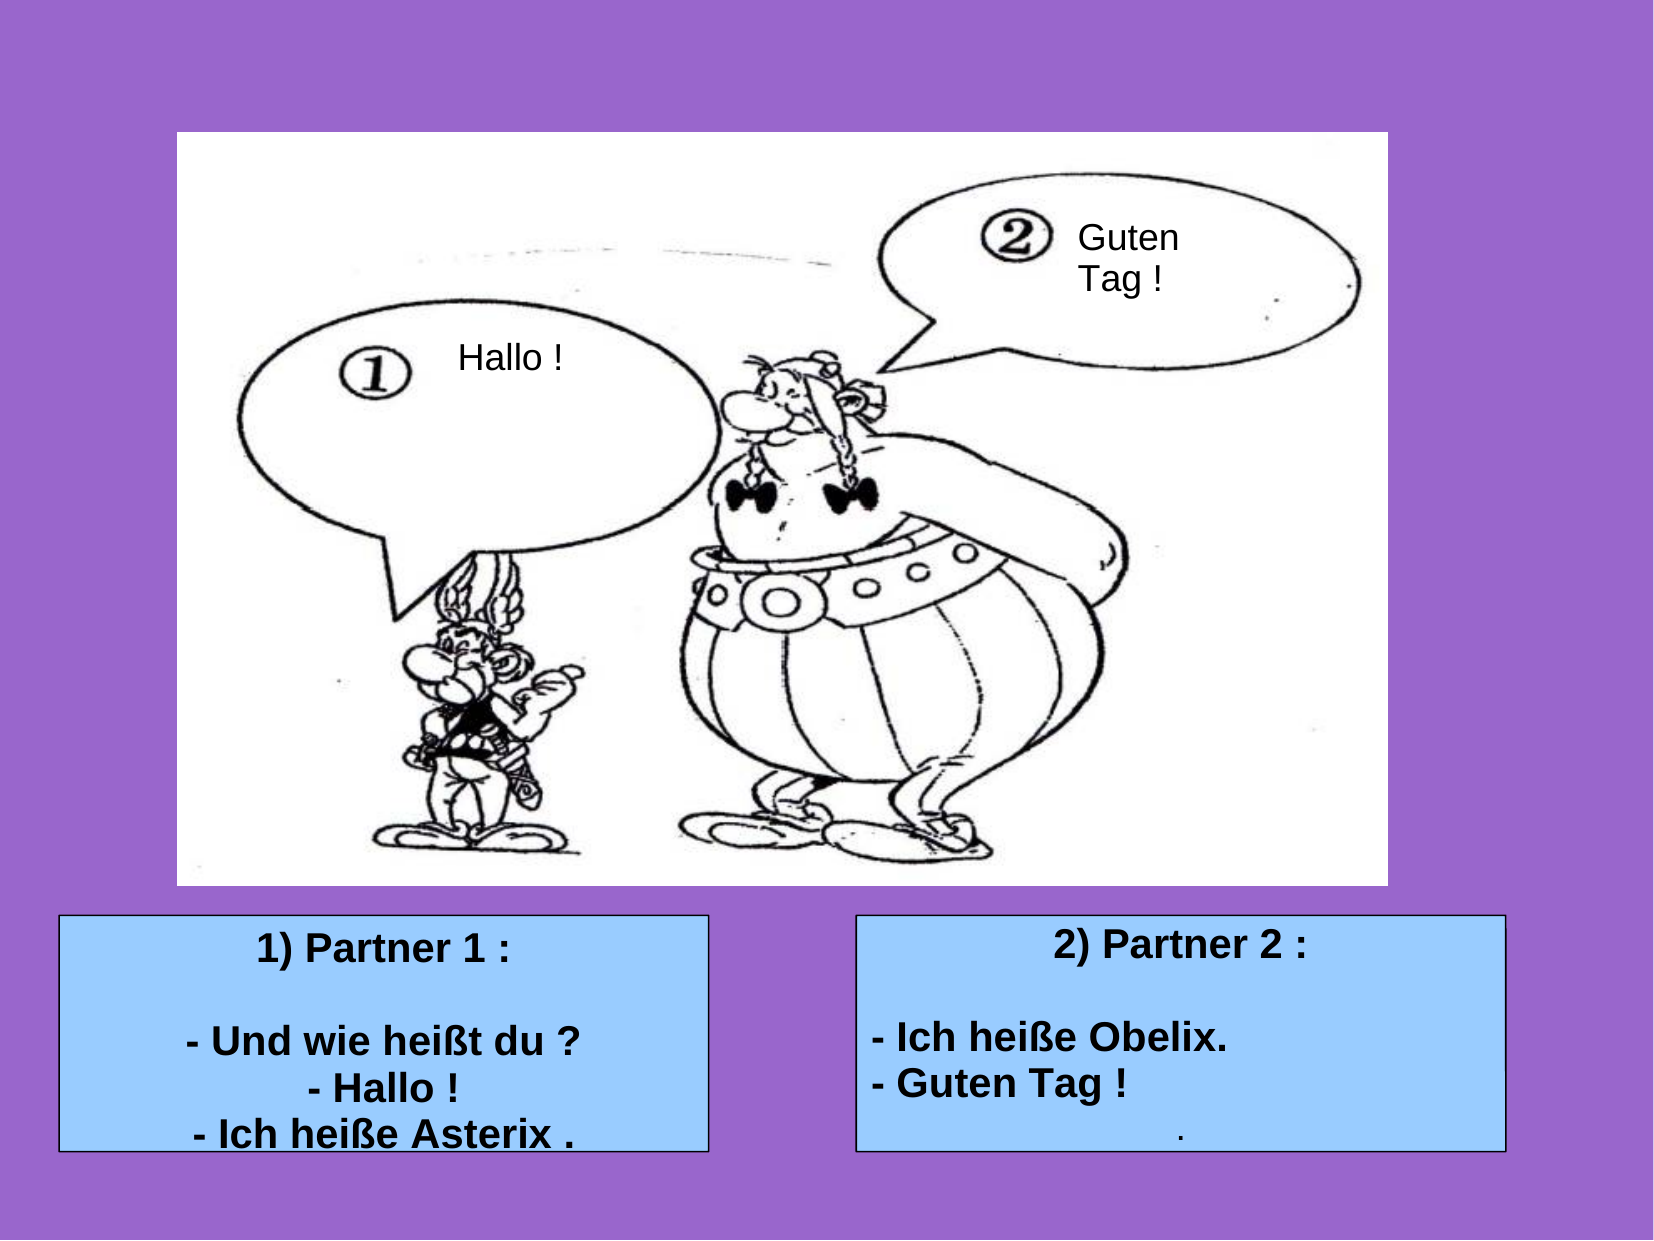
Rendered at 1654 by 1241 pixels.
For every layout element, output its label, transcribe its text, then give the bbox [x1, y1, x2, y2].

text_box Guten Tag ! [1062, 206, 1211, 306]
text_box Hallo ! [442, 327, 591, 384]
text_box 1) Partner 1 : - Und wie heißt du ? - Hallo ! - Ich heiße Asterix . [59, 915, 709, 1152]
picture [177, 132, 1388, 886]
text_box 2) Partner 2 : - Ich heiße Obelix. - Guten Tag ! . [856, 915, 1506, 1152]
